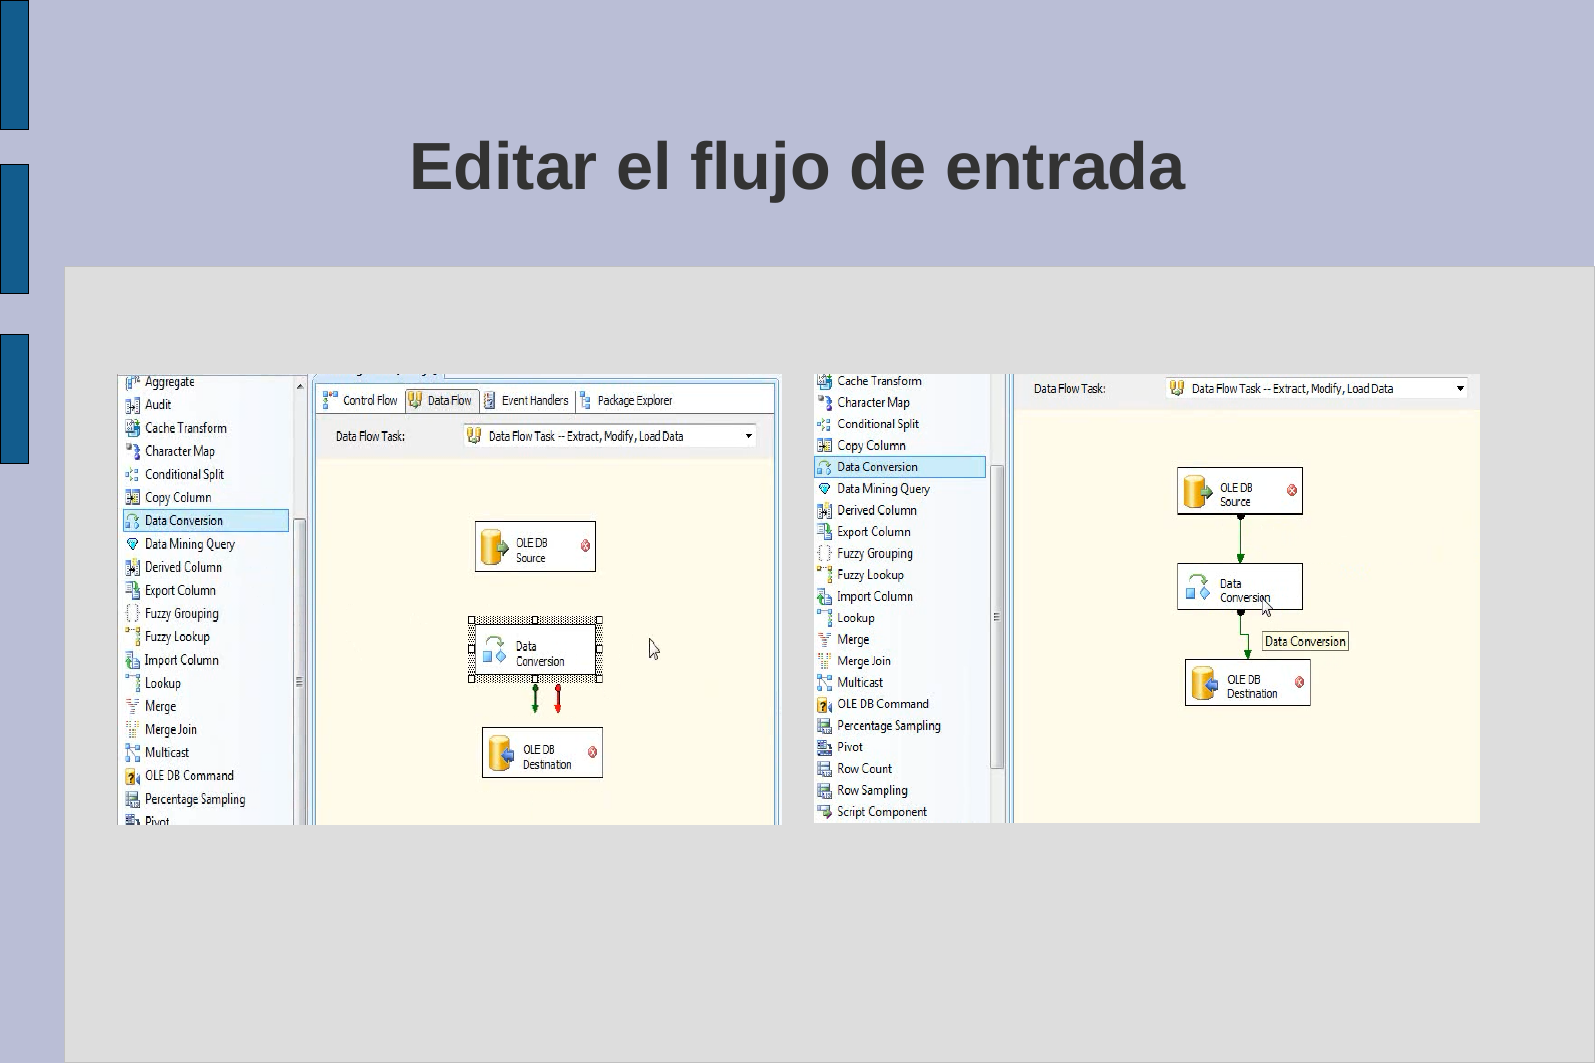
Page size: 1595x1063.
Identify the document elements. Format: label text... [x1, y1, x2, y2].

picture [814, 374, 1480, 823]
title Editar el flujo de entrada [117, 78, 1479, 256]
picture [117, 374, 782, 826]
